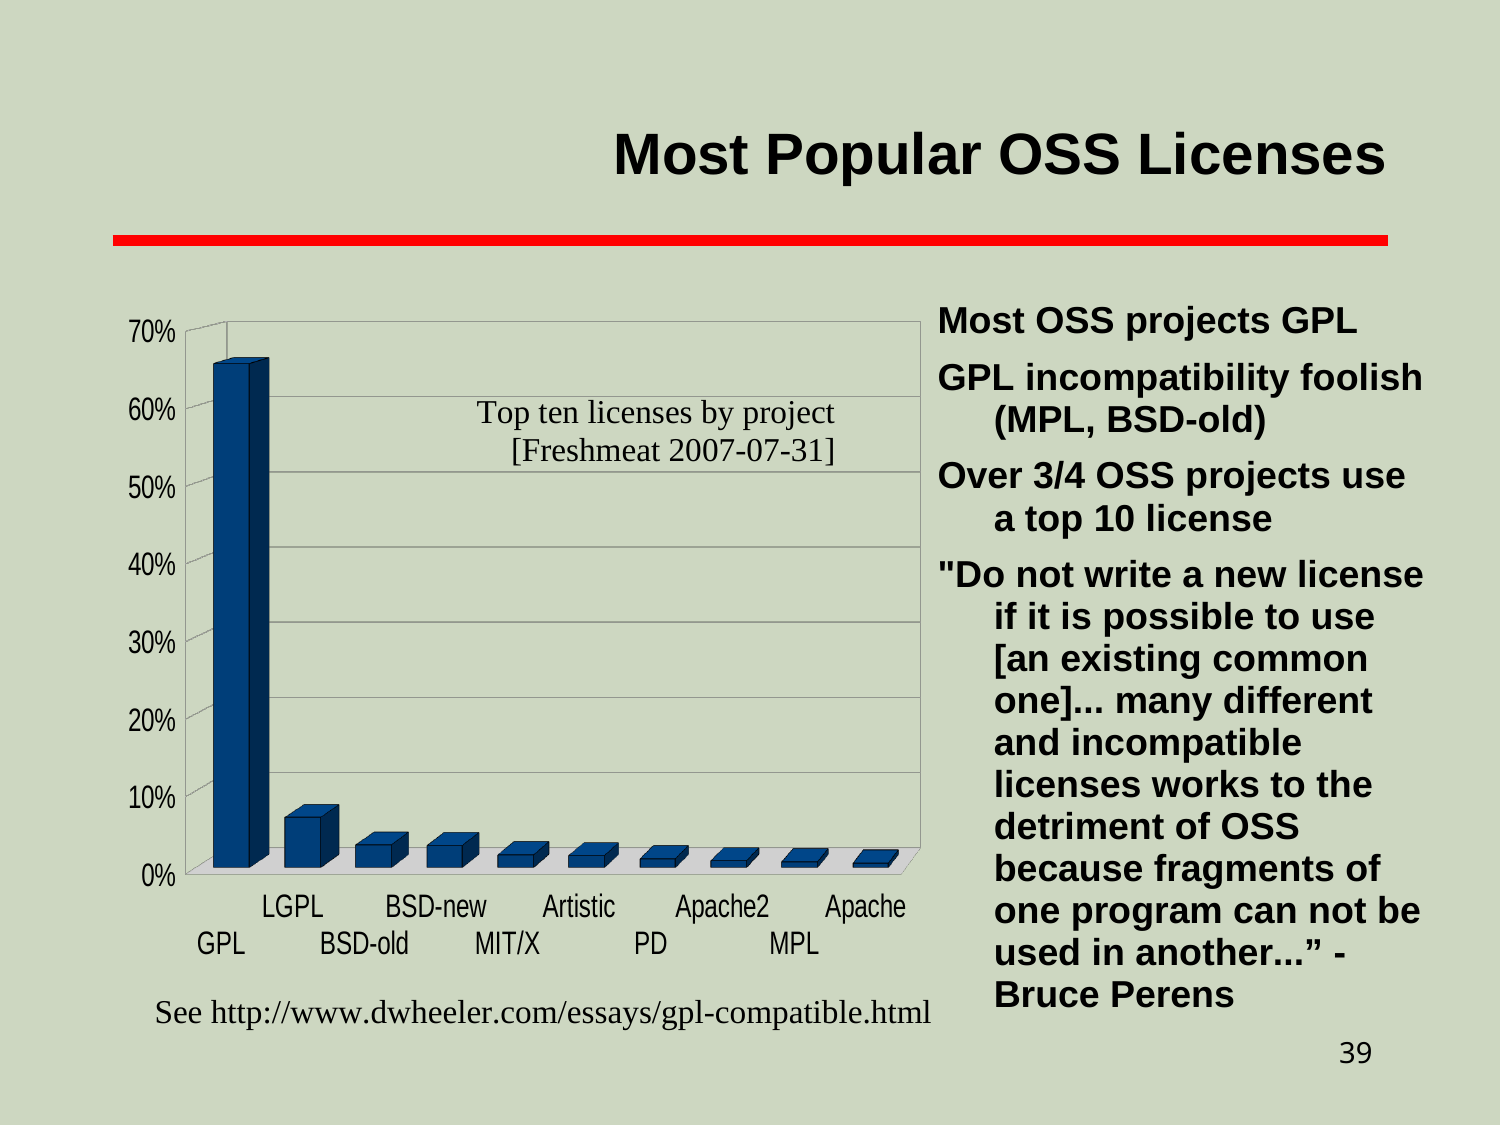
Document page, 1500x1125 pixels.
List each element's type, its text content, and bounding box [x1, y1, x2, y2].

chart [111, 299, 937, 976]
title Most Popular OSS Licenses [337, 85, 1388, 224]
text_box See http://www.dwheeler.com/essays/gpl-compatible.html [150, 975, 938, 1051]
text_box Top ten licenses by project [Freshmeat 2007-07-31] [375, 375, 826, 488]
list Most OSS projects GPL GPL incompatibility foolish (MPL, BSD-old) Over 3/4 OSS projects use a top 10 license "Do not write a new license if it is possible to use [an existing common one]... many different and incompatible licenses works to the detriment of OSS because fragments of one program can not be used in another...” - Bruce Perens [937, 299, 1426, 1084]
